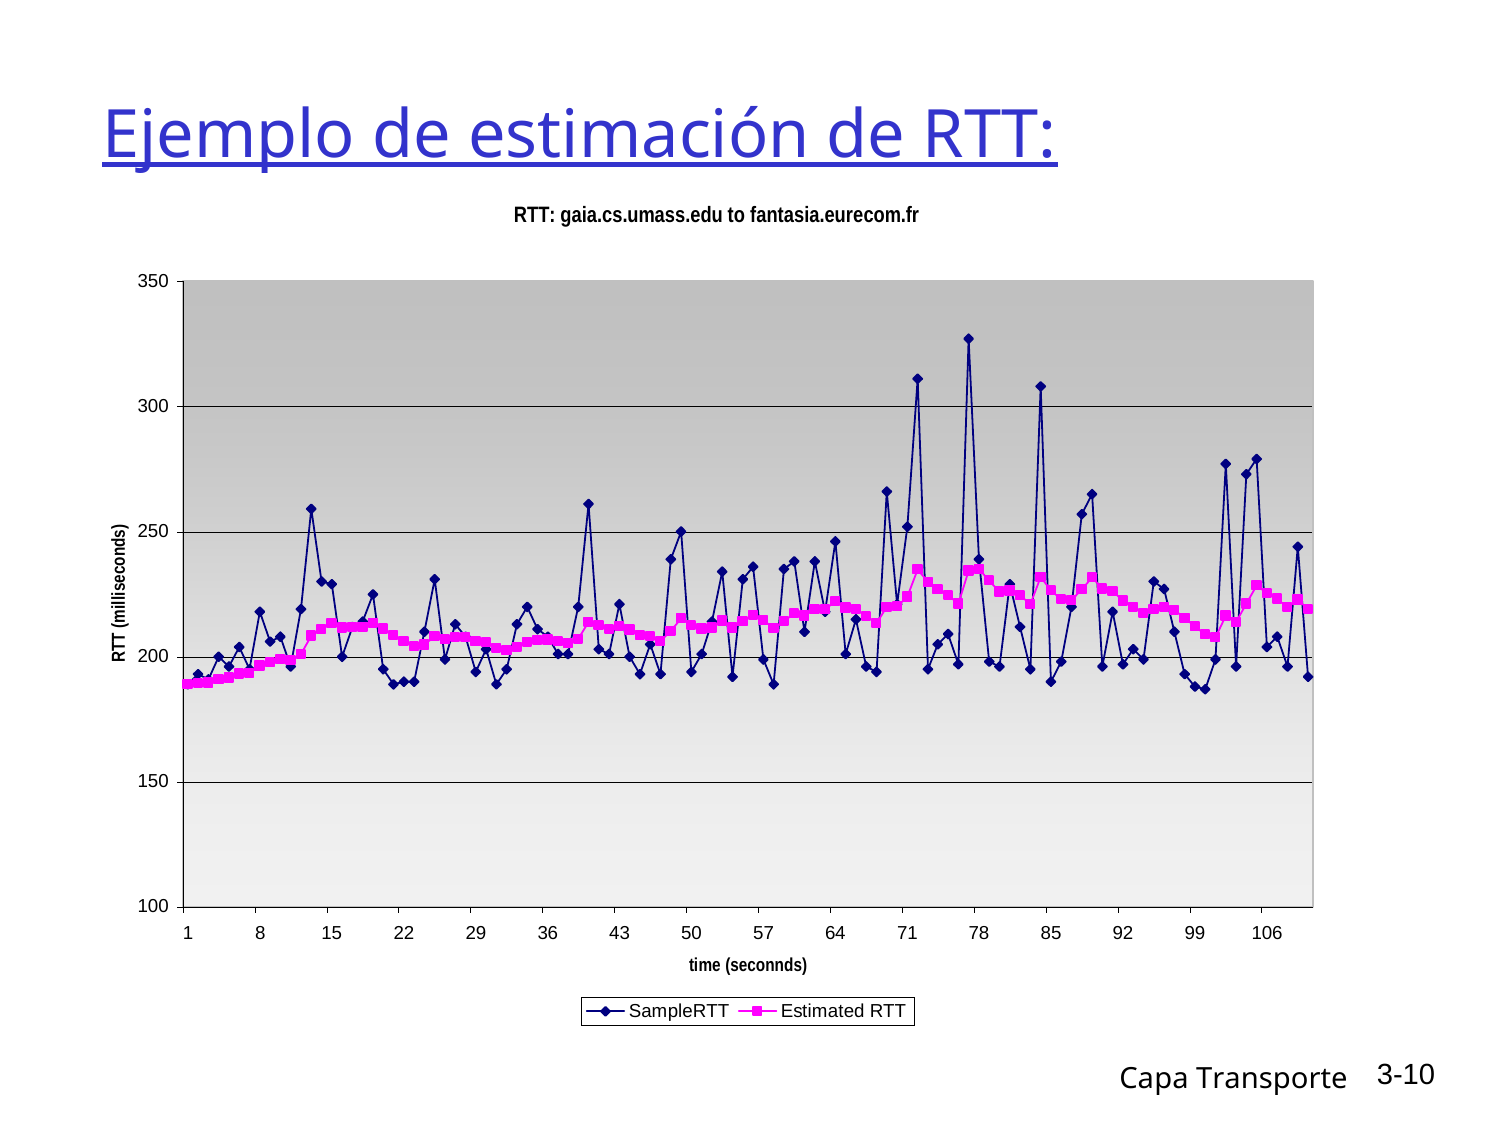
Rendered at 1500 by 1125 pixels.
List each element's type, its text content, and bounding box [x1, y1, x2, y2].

title Ejemplo de estimación de RTT: [87, 37, 1363, 225]
picture [80, 172, 1351, 1042]
